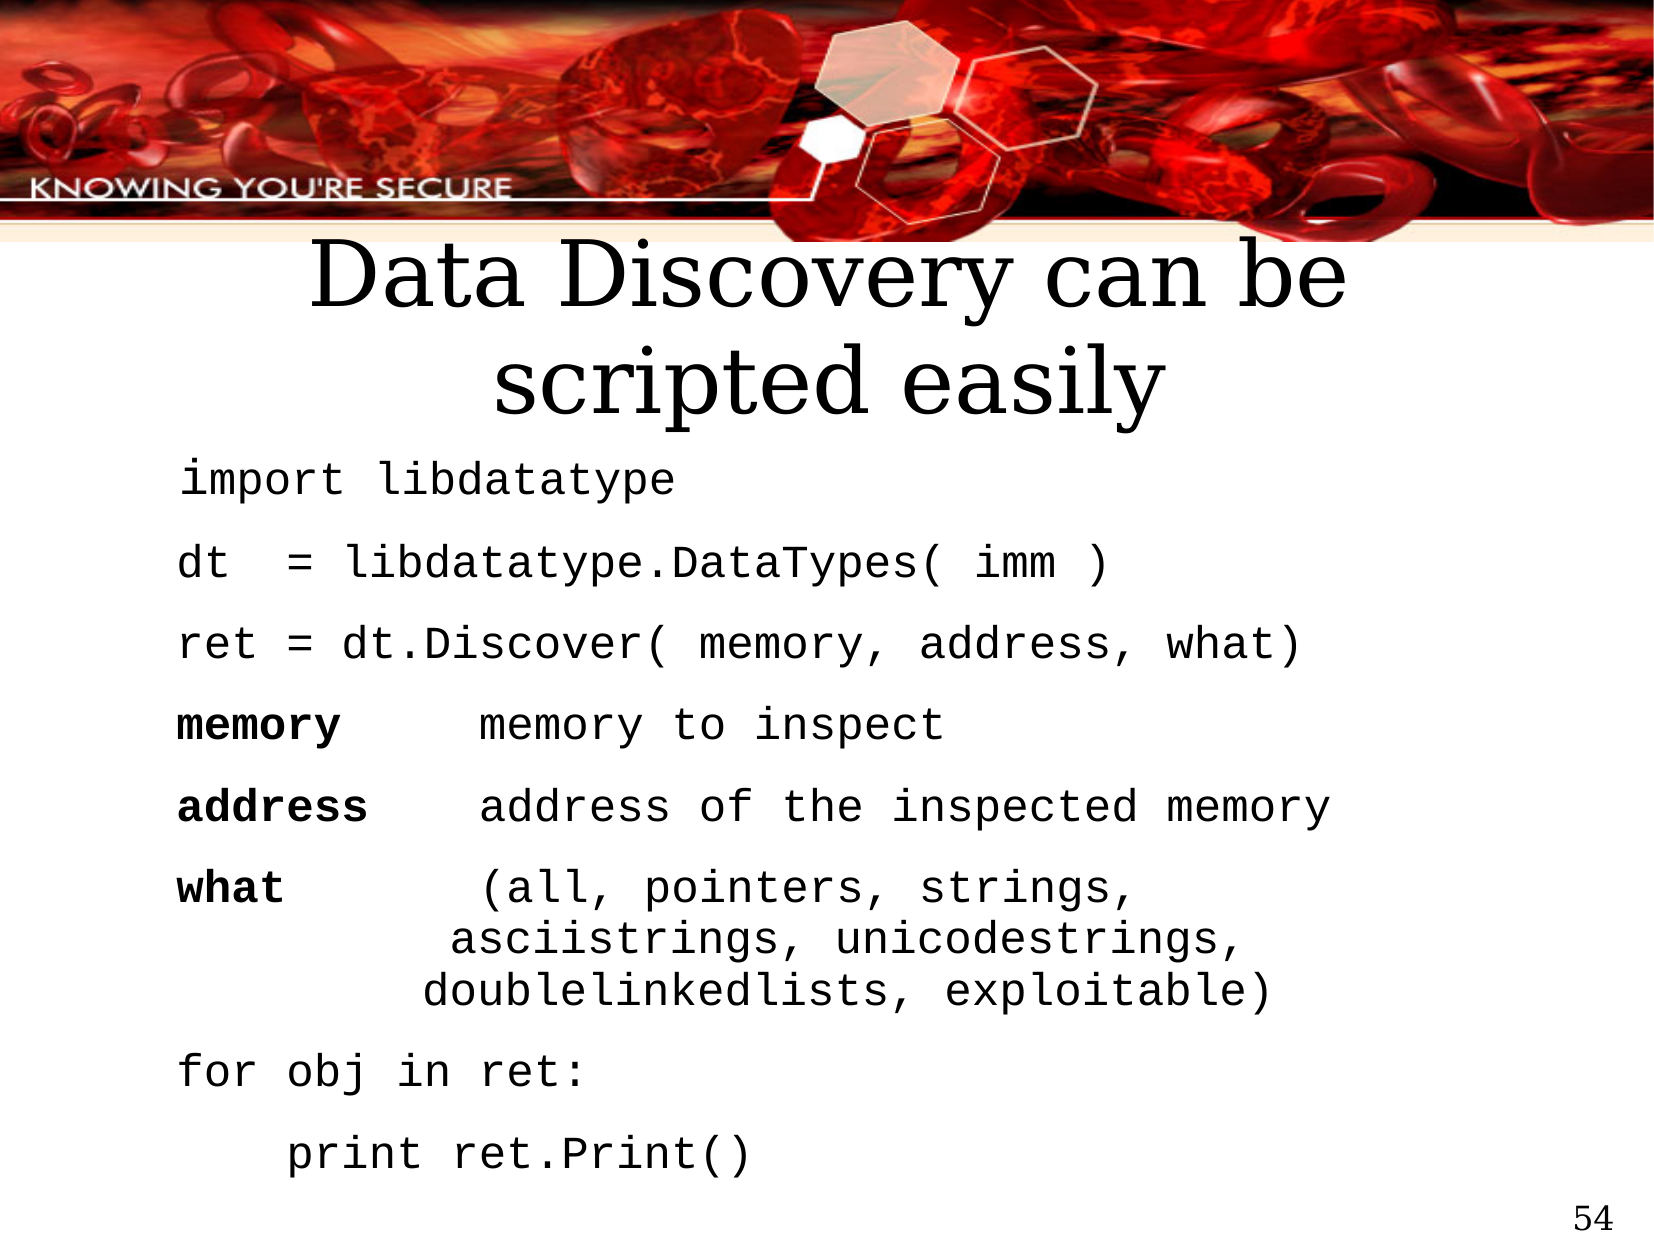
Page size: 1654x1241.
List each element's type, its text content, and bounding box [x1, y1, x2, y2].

title Data Discovery can be scripted easily [123, 221, 1536, 436]
list import libdatatype dt = libdatatype.DataTypes( imm ) ret = dt.Discover( memory, address, what) memory memory to inspect address address of the inspected memory what (all, pointers, strings, asciistrings, unicodestrings, doublelinkedlists, exploitable) for obj in ret: print ret.Print() [131, 348, 1544, 1162]
picture [0, 0, 1654, 242]
